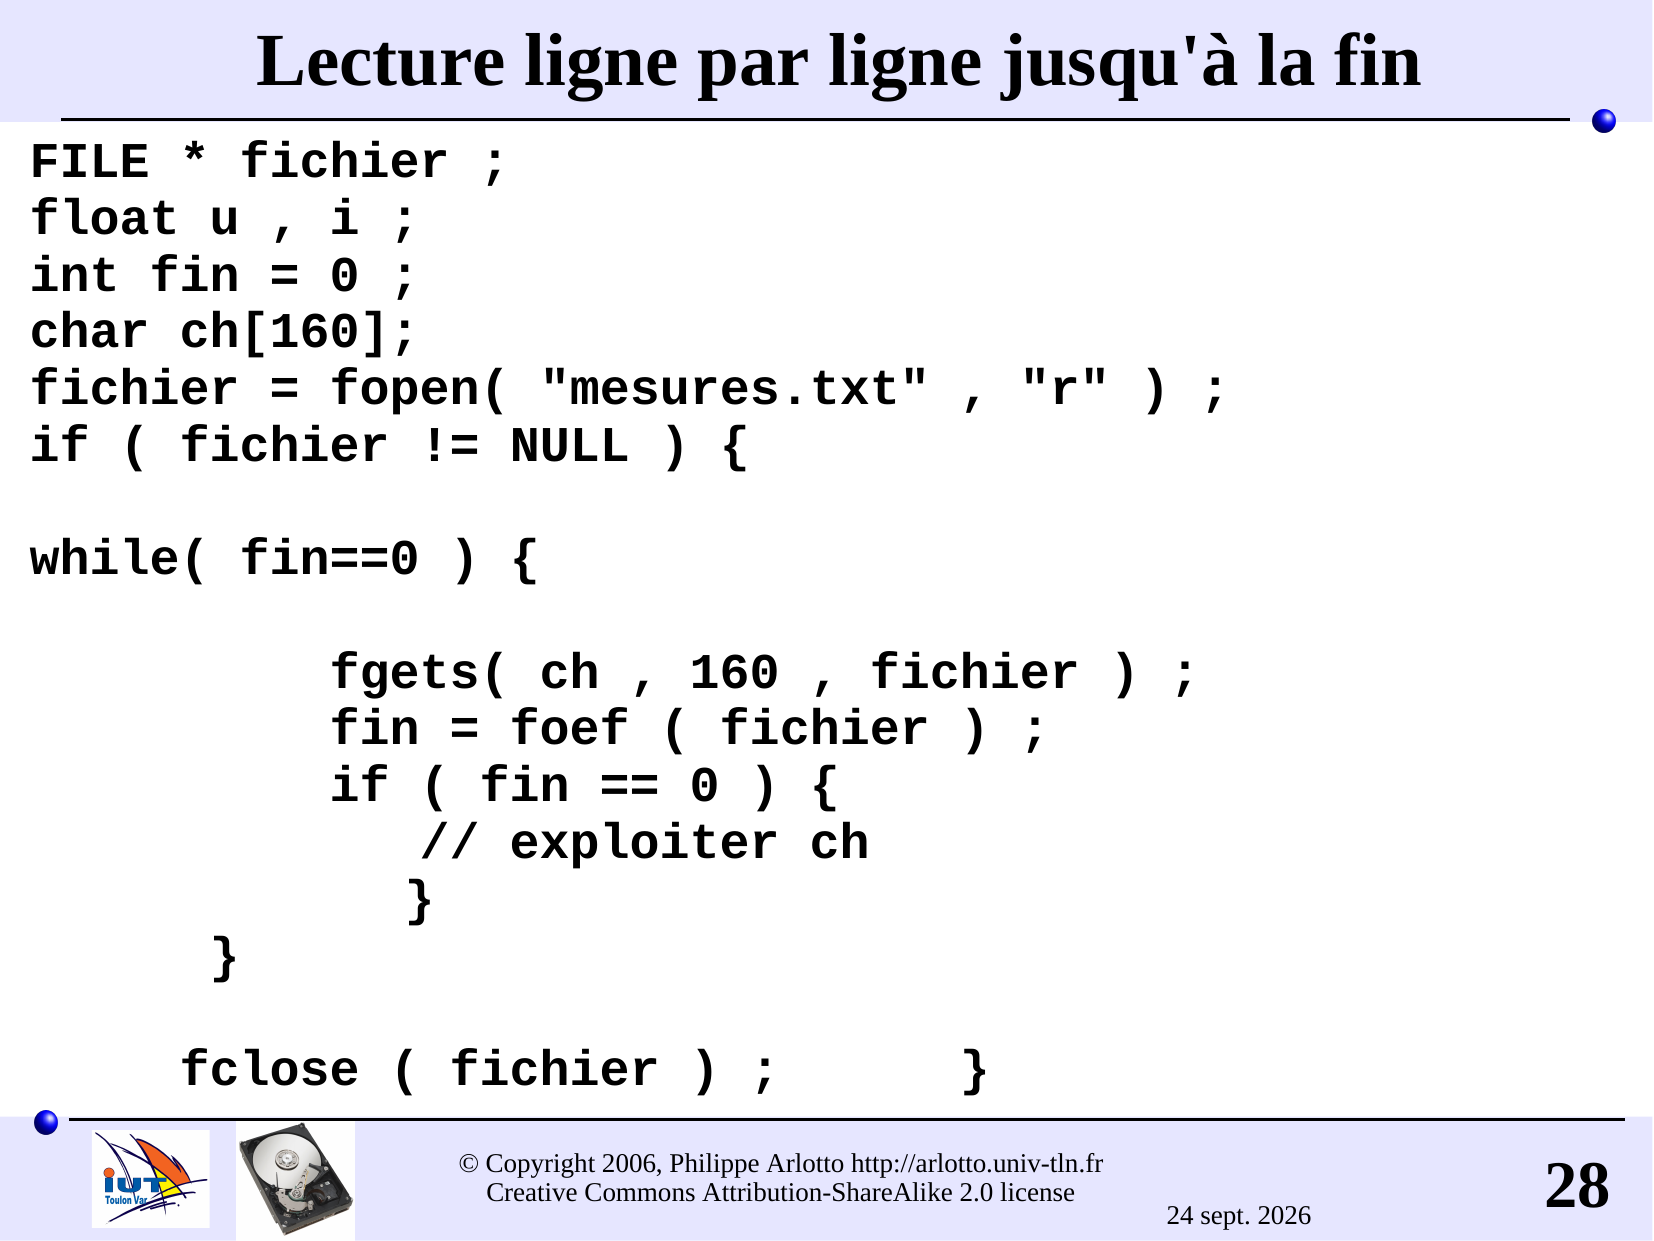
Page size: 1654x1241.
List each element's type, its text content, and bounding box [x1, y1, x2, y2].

text_box FILE * fichier ; float u , i ; int fin = 0 ; char ch[160]; fichier = fopen( "mesures.txt" , "r" ) ; if ( fichier != NULL ) { while( fin==0 ) { fgets( ch , 160 , fichier ) ; fin = foef ( fichier ) ; if ( fin == 0 ) { // exploiter ch } } fclose ( fichier ) ; } [29, 135, 1625, 1101]
picture [236, 1121, 355, 1241]
title Lecture ligne par ligne jusqu'à la fin [95, 14, 1585, 107]
